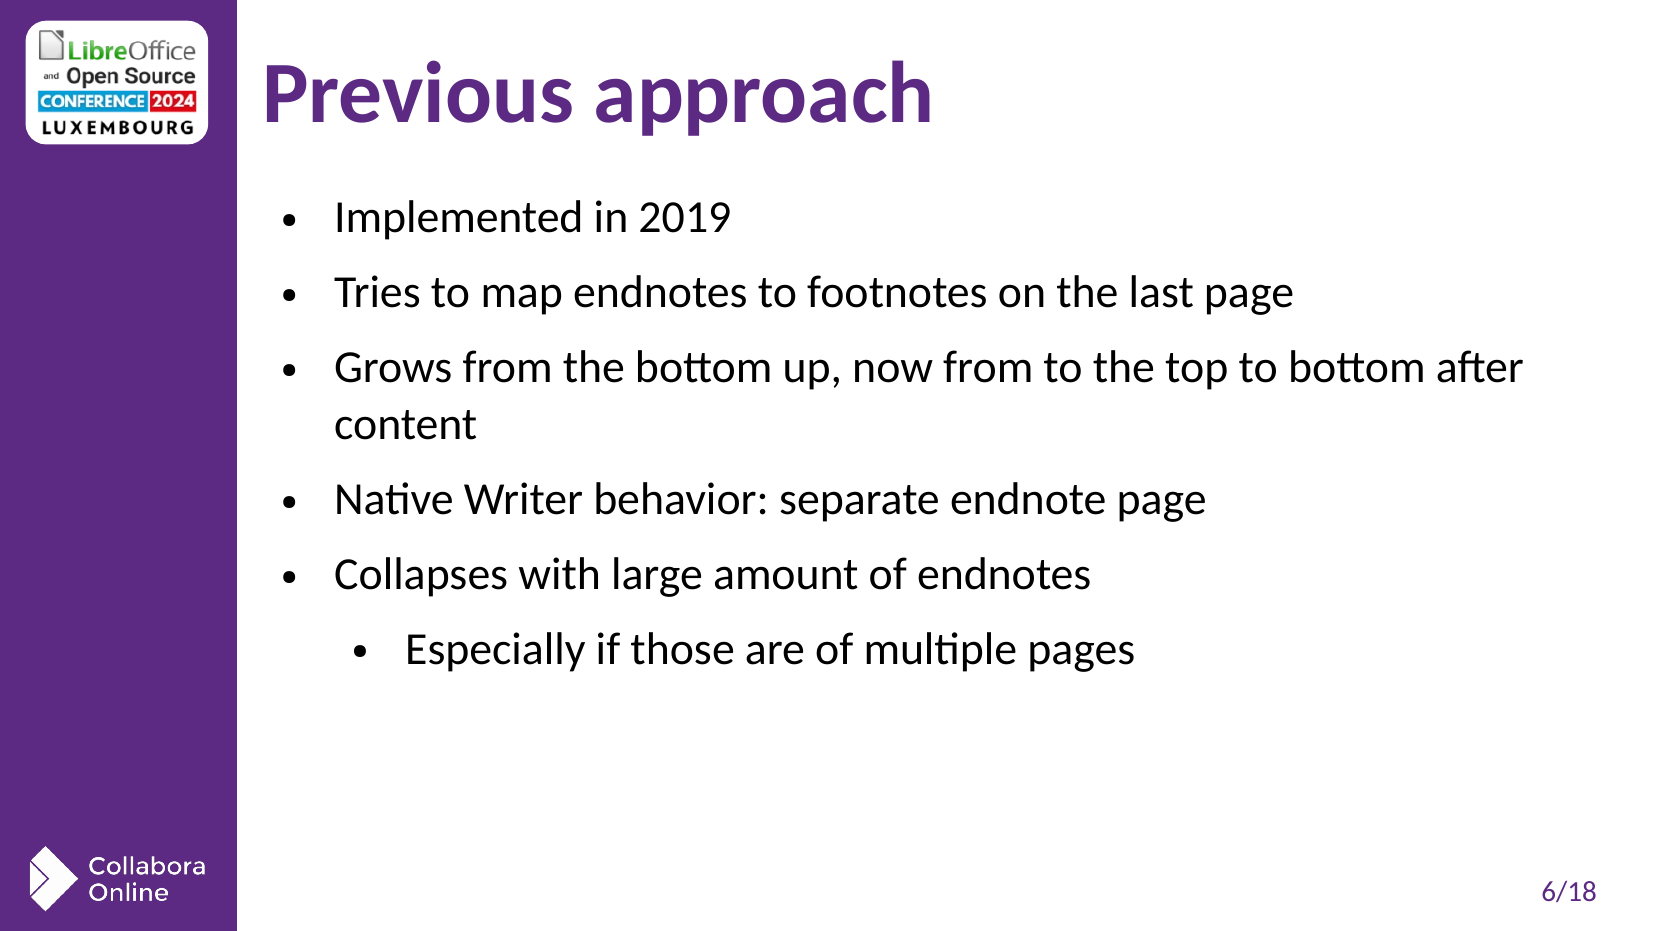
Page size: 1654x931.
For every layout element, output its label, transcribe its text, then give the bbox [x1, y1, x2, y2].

picture [34, 26, 200, 139]
title Previous approach [262, 13, 1644, 145]
list Implemented in 2019 Tries to map endnotes to footnotes on the last page Grows from the bottom up, now from to the top to bottom after content Native Writer behavior: separate endnote page Collapses with large amount of endnotes Especially if those are of multiple pages [263, 187, 1605, 856]
picture [25, 841, 209, 916]
